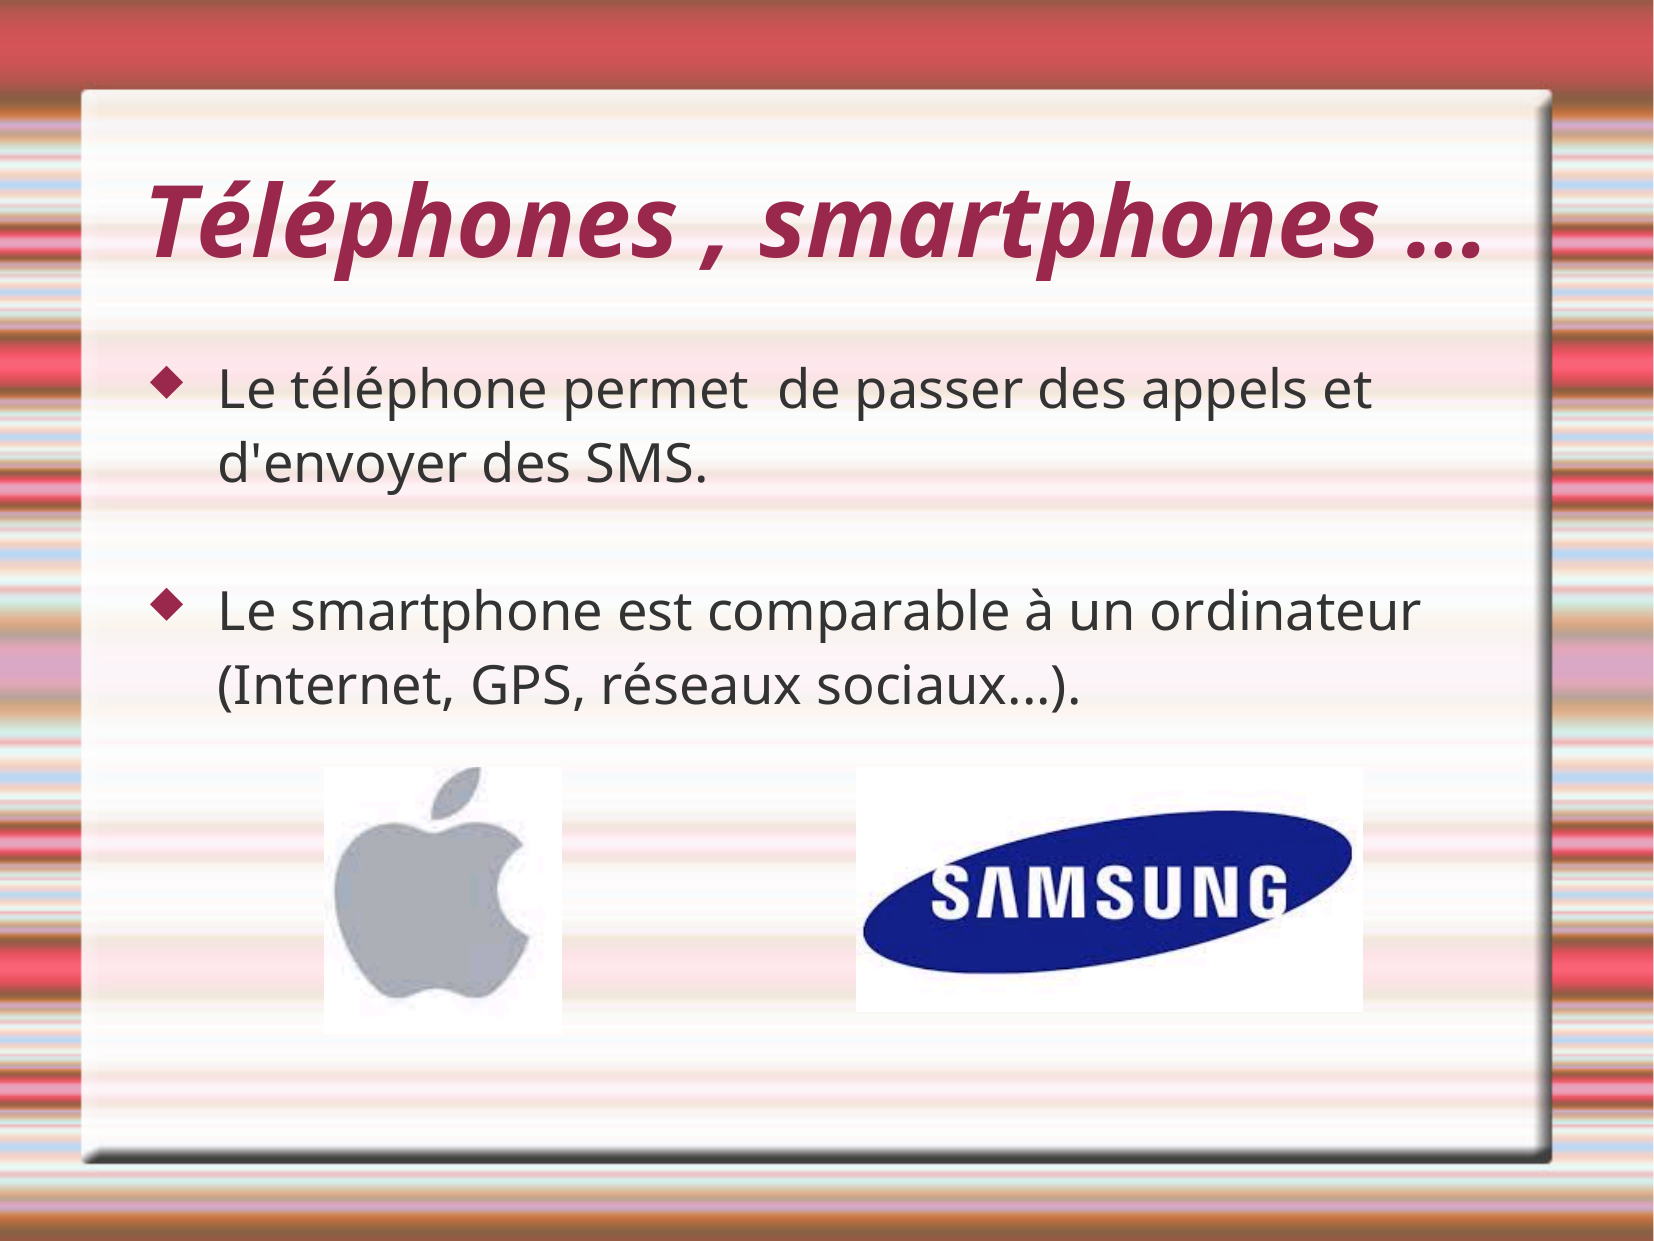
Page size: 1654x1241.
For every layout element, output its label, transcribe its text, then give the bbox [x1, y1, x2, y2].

title Téléphones , smartphones … [121, 114, 1534, 322]
picture [0, 0, 1654, 1241]
list Le téléphone permet de passer des appels et d'envoyer des SMS. Le smartphone est comparable à un ordinateur (Internet, GPS, réseaux sociaux...). [134, 350, 1516, 1132]
